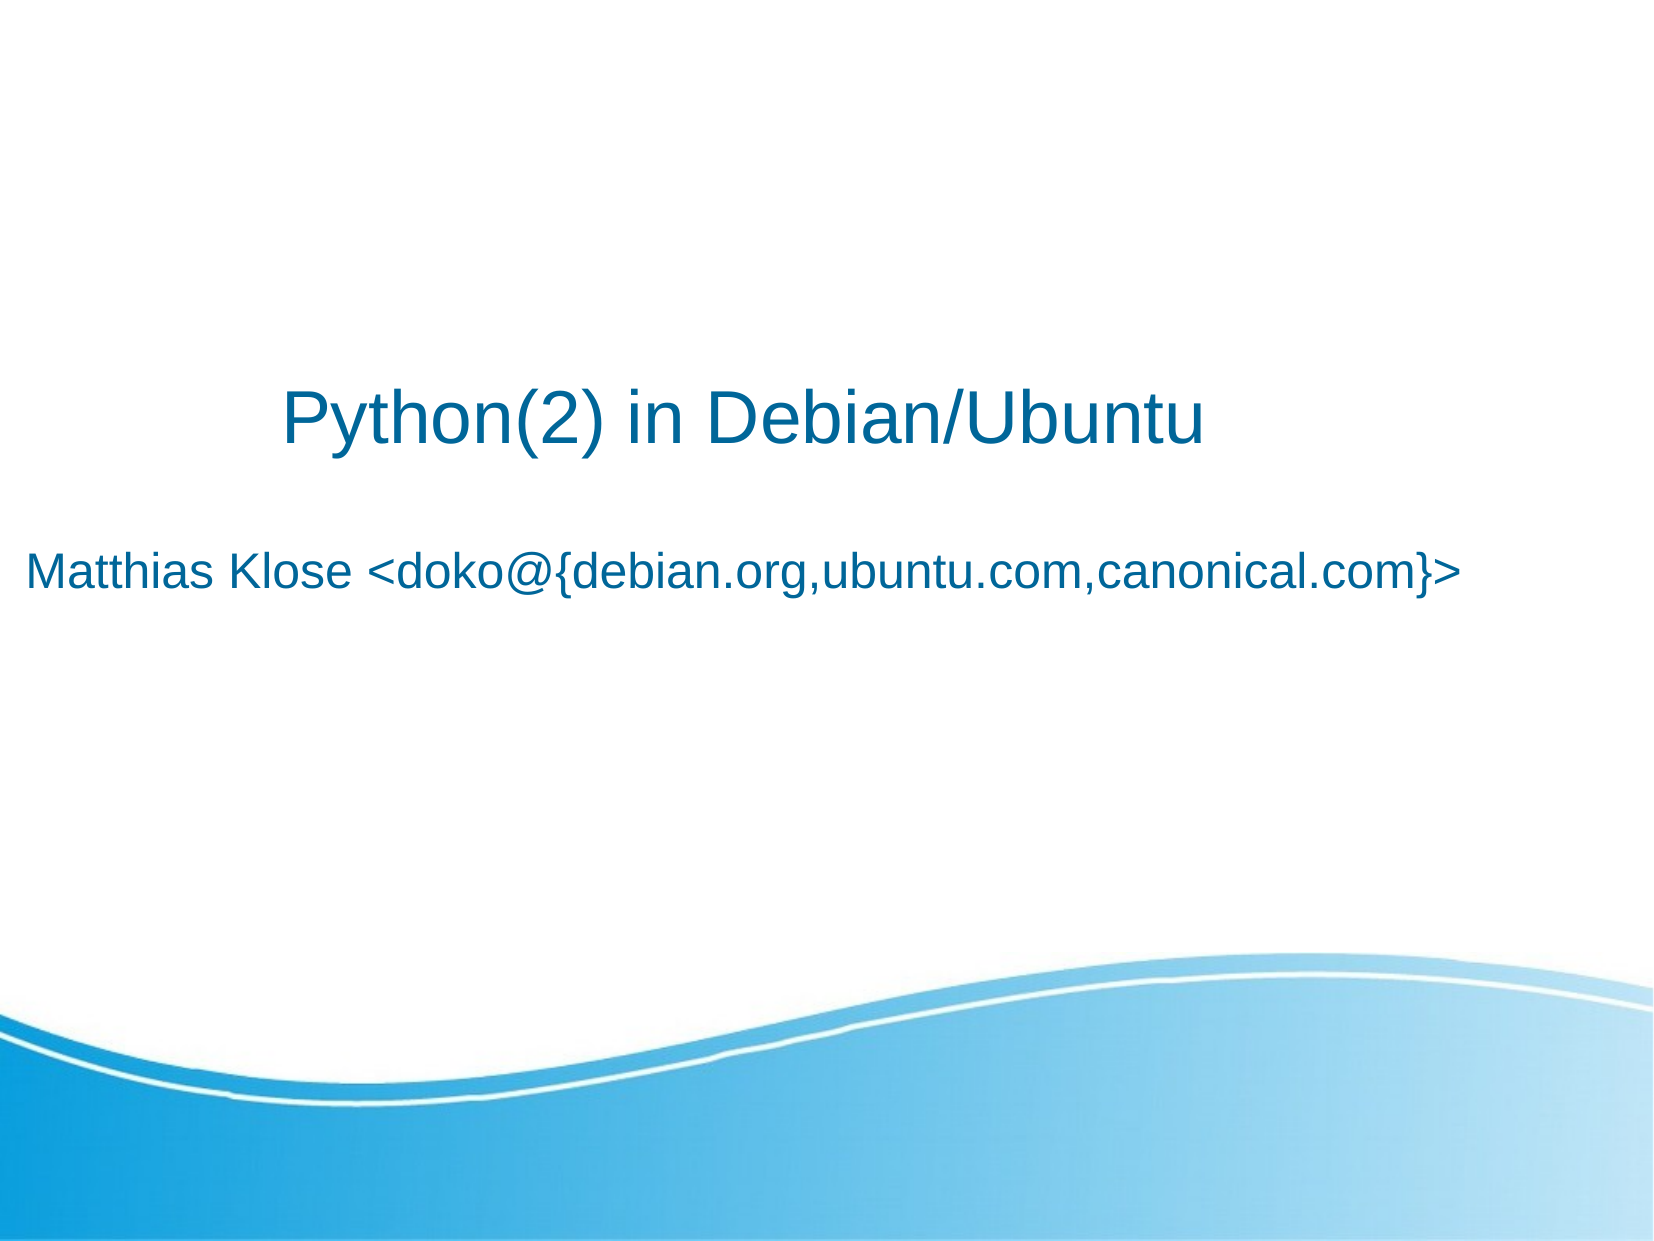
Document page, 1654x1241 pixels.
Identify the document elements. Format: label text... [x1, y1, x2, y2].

picture [0, 952, 1654, 1241]
title Python(2) in Debian/Ubuntu Matthias Klose <doko@{debian.org,ubuntu.com,canonical.com}> [0, 384, 1489, 592]
